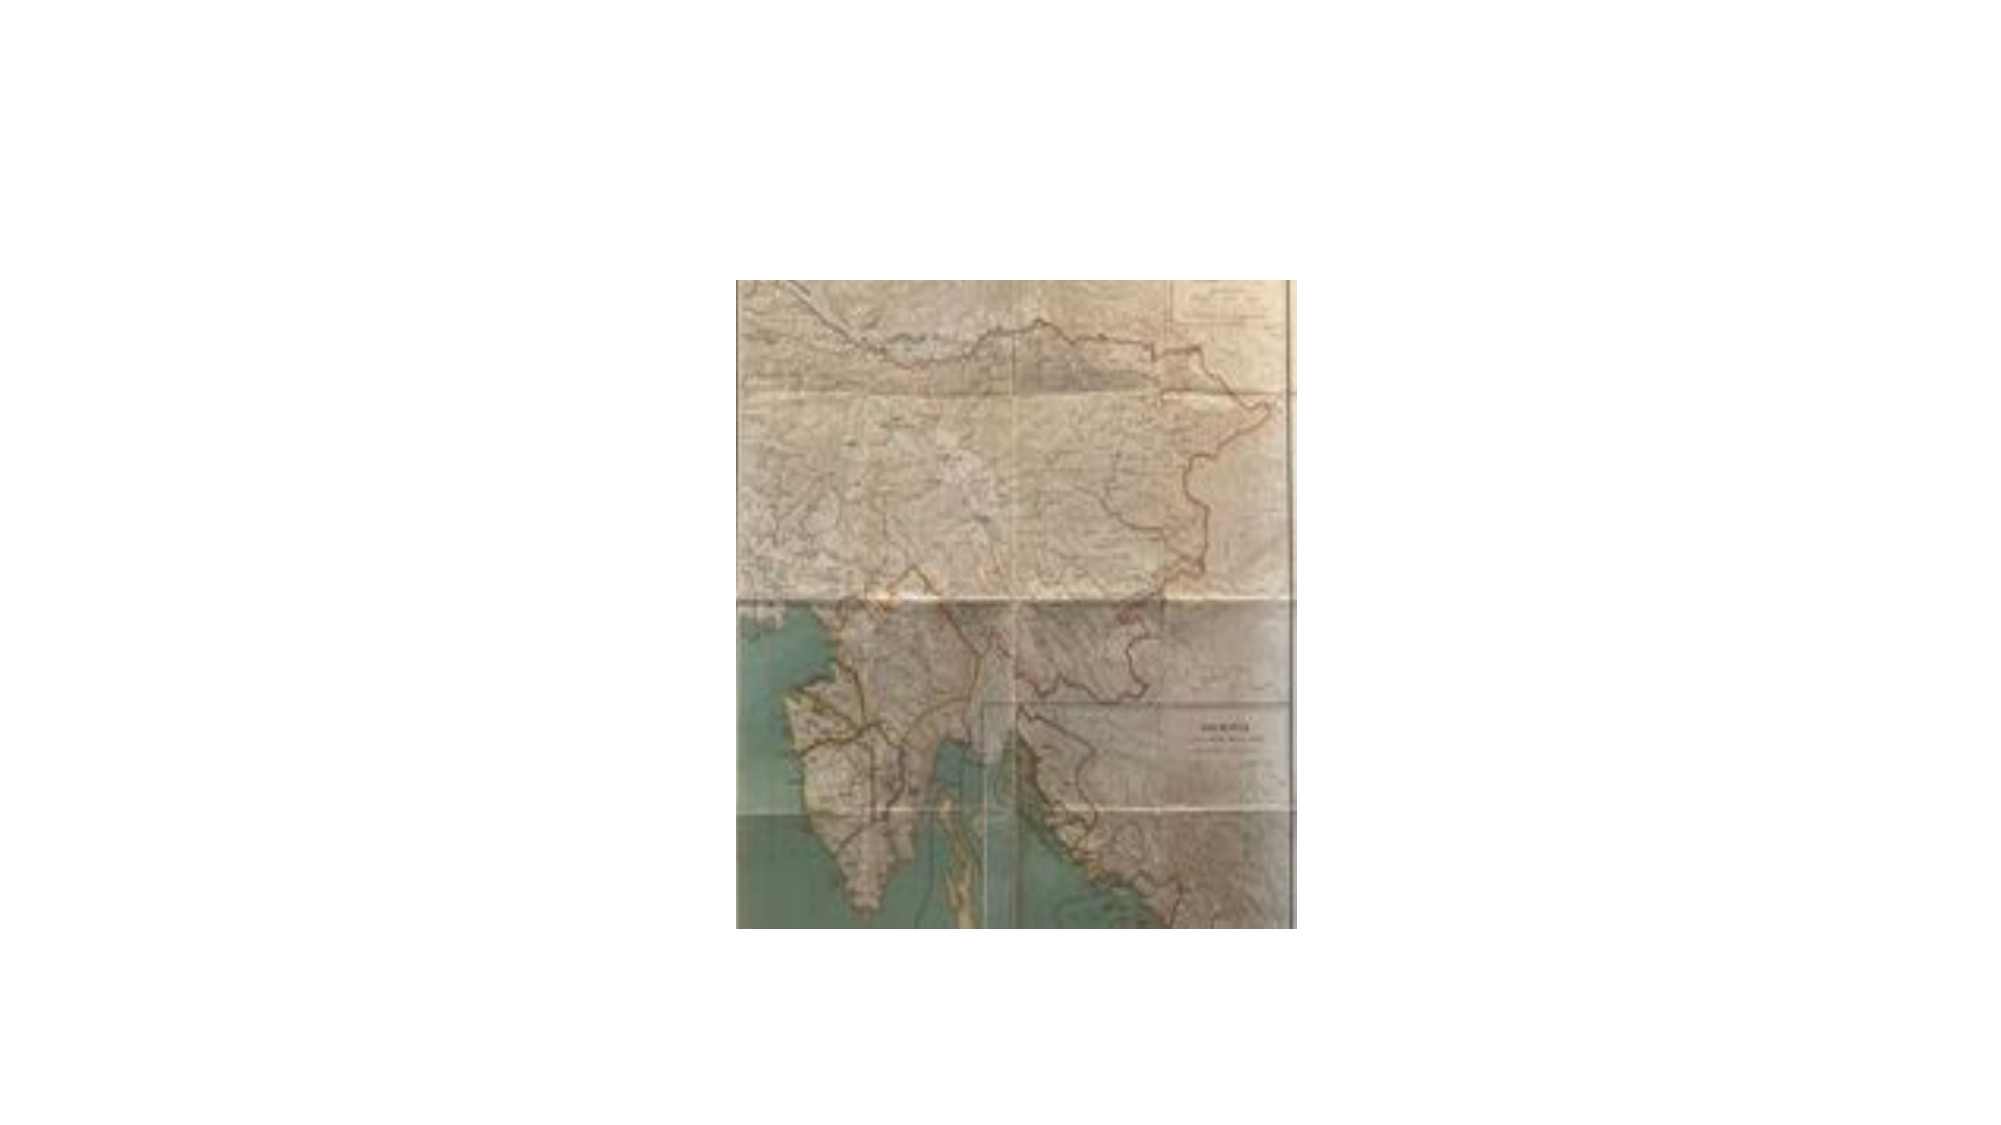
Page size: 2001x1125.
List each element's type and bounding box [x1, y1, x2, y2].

picture [736, 280, 1297, 929]
